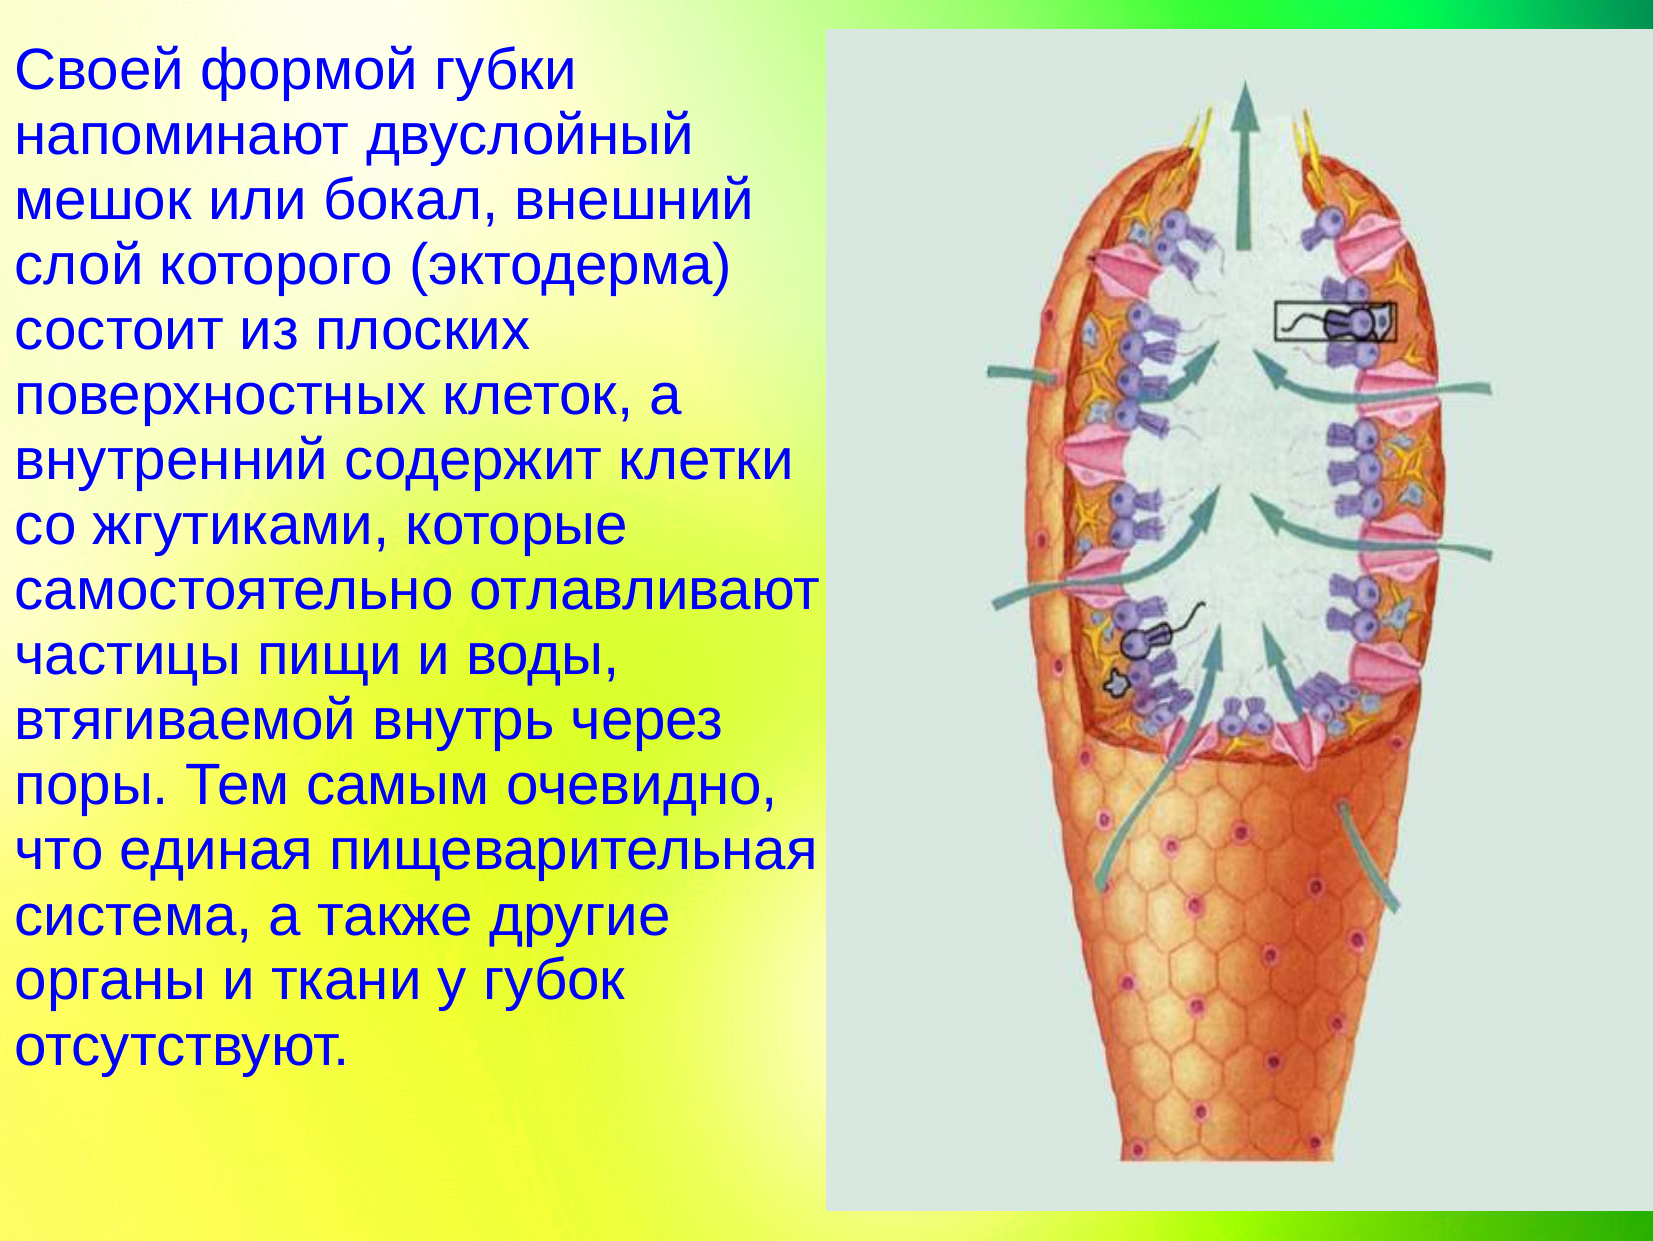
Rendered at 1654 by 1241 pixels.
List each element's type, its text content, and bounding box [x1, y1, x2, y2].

picture [0, 0, 1654, 1241]
text_box Своей формой губки напоминают двуслойный мешок или бокал, внешний слой которого (эктодерма) состоит из плоских поверхностных клеток, а внутренний содержит клетки со жгутиками, которые самостоятельно отлавливают частицы пищи и воды, втягиваемой внутрь через поры. Тем самым очевидно, что единая пищеварительная система, а также другие органы и ткани у губок отсутствуют. [0, 29, 826, 1117]
